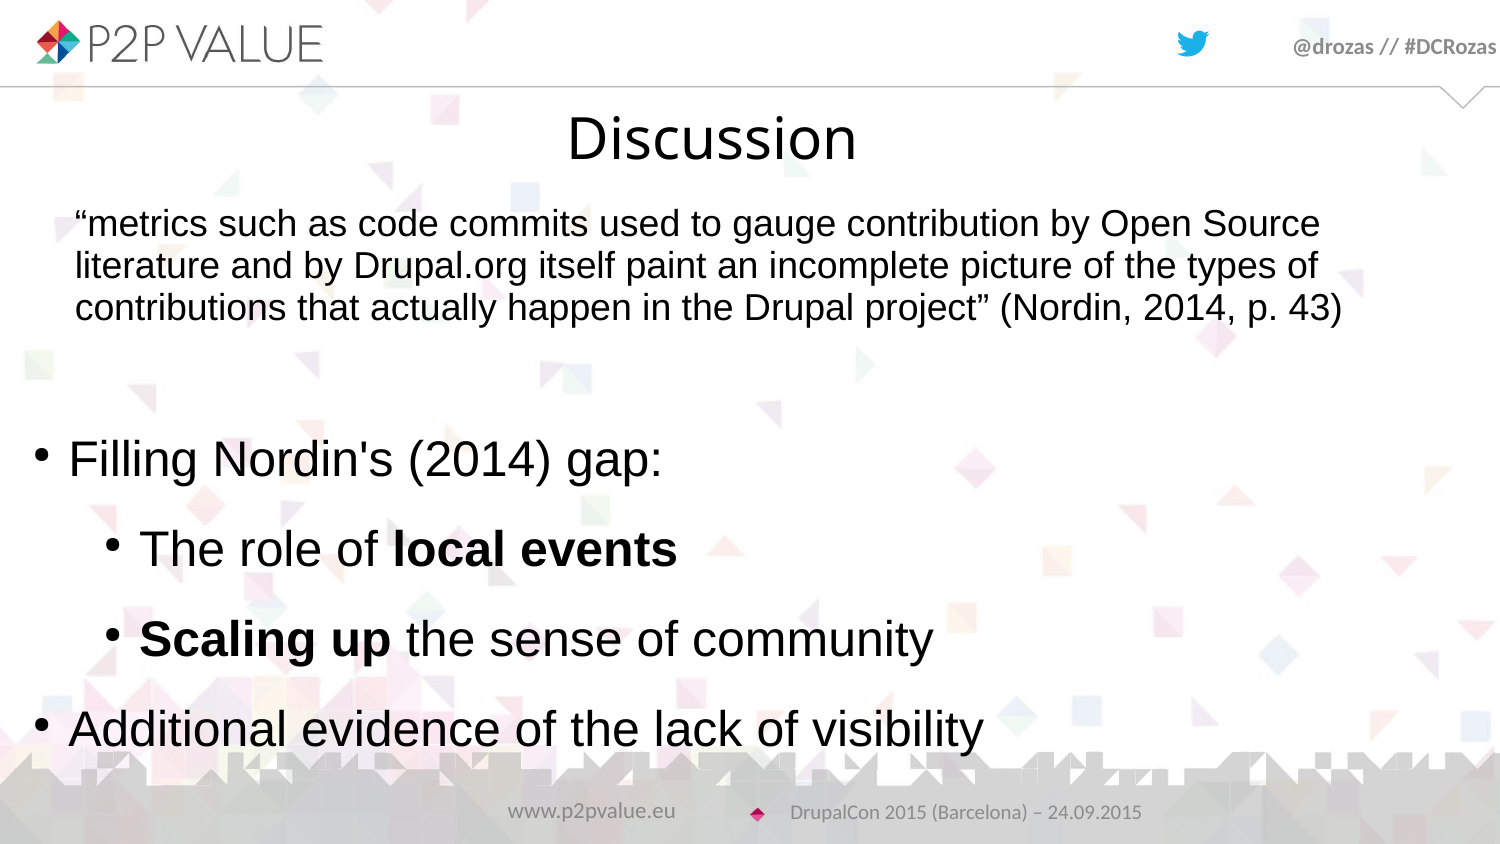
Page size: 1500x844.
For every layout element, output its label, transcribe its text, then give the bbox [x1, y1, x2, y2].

title Discussion [60, 92, 1366, 181]
text_box “metrics such as code commits used to gauge contribution by Open Source literature and by Drupal.org itself paint an incomplete picture of the types of contributions that actually happen in the Drupal project” (Nordin, 2014, p. 43) [60, 195, 1411, 378]
subtitle Filling Nordin's (2014) gap: The role of local events Scaling up the sense of community Additional evidence of the lack of visibility [19, 390, 1500, 796]
text_box DrupalCon 2015 (Barcelona) – 24.09.2015 [777, 788, 1470, 834]
text_box www.p2pvalue.eu [501, 789, 720, 829]
picture [0, 0, 1500, 844]
text_box @drozas // #DCRozas [1170, 15, 1500, 76]
